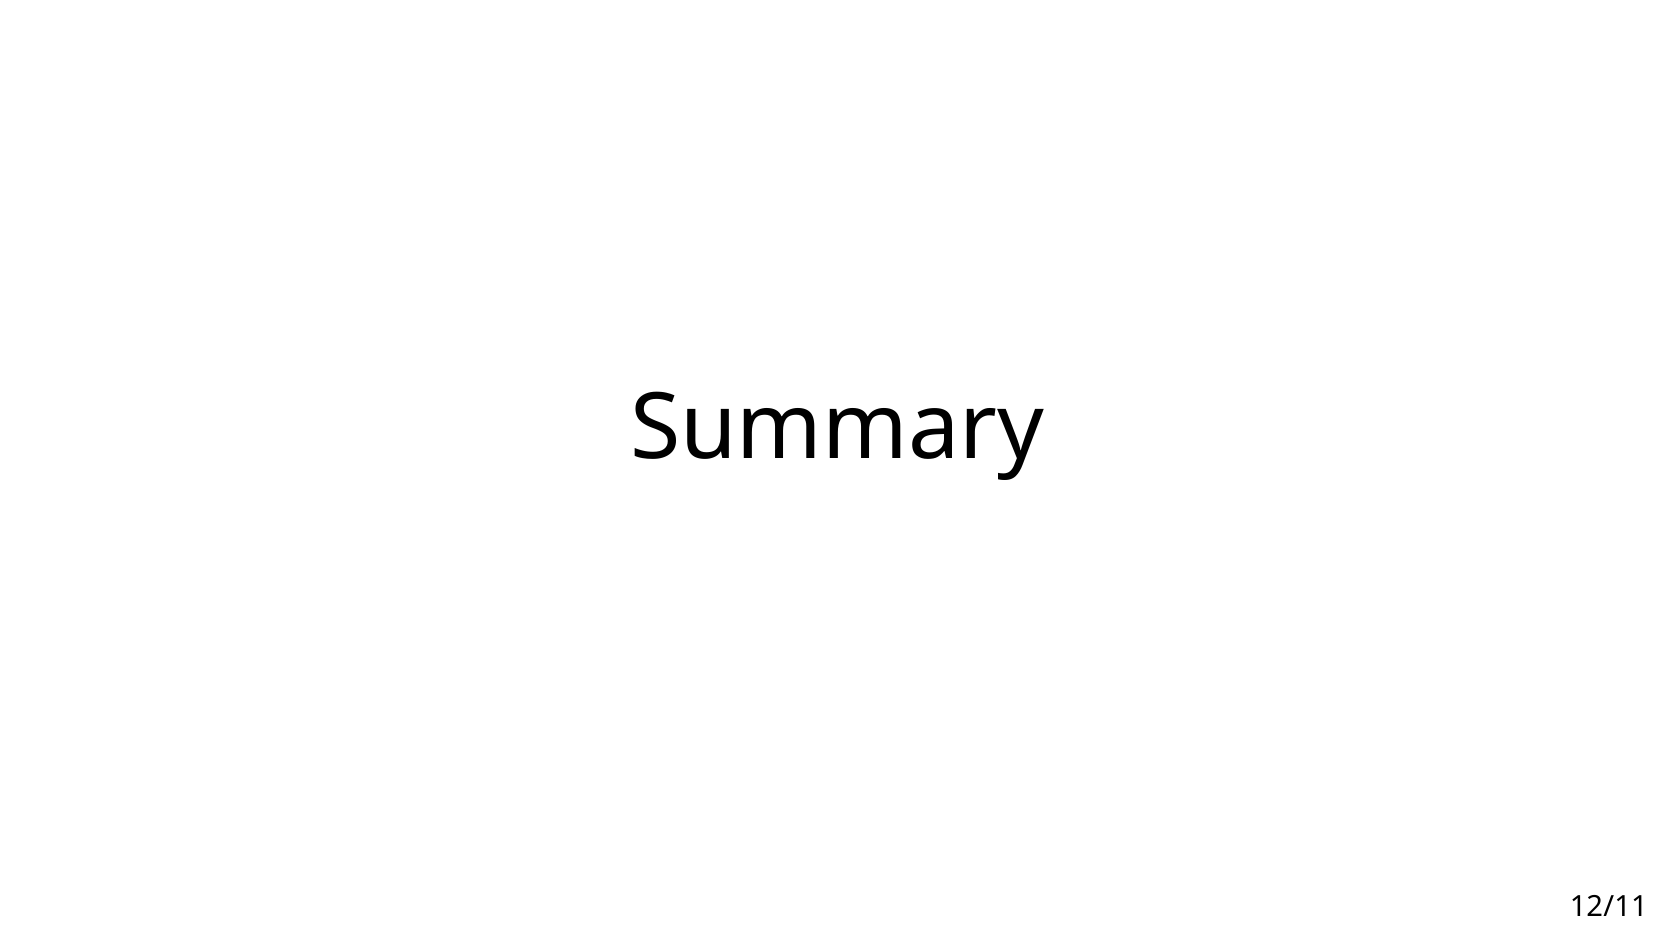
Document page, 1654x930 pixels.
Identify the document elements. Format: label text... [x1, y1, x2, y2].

title Summary [93, 344, 1582, 501]
